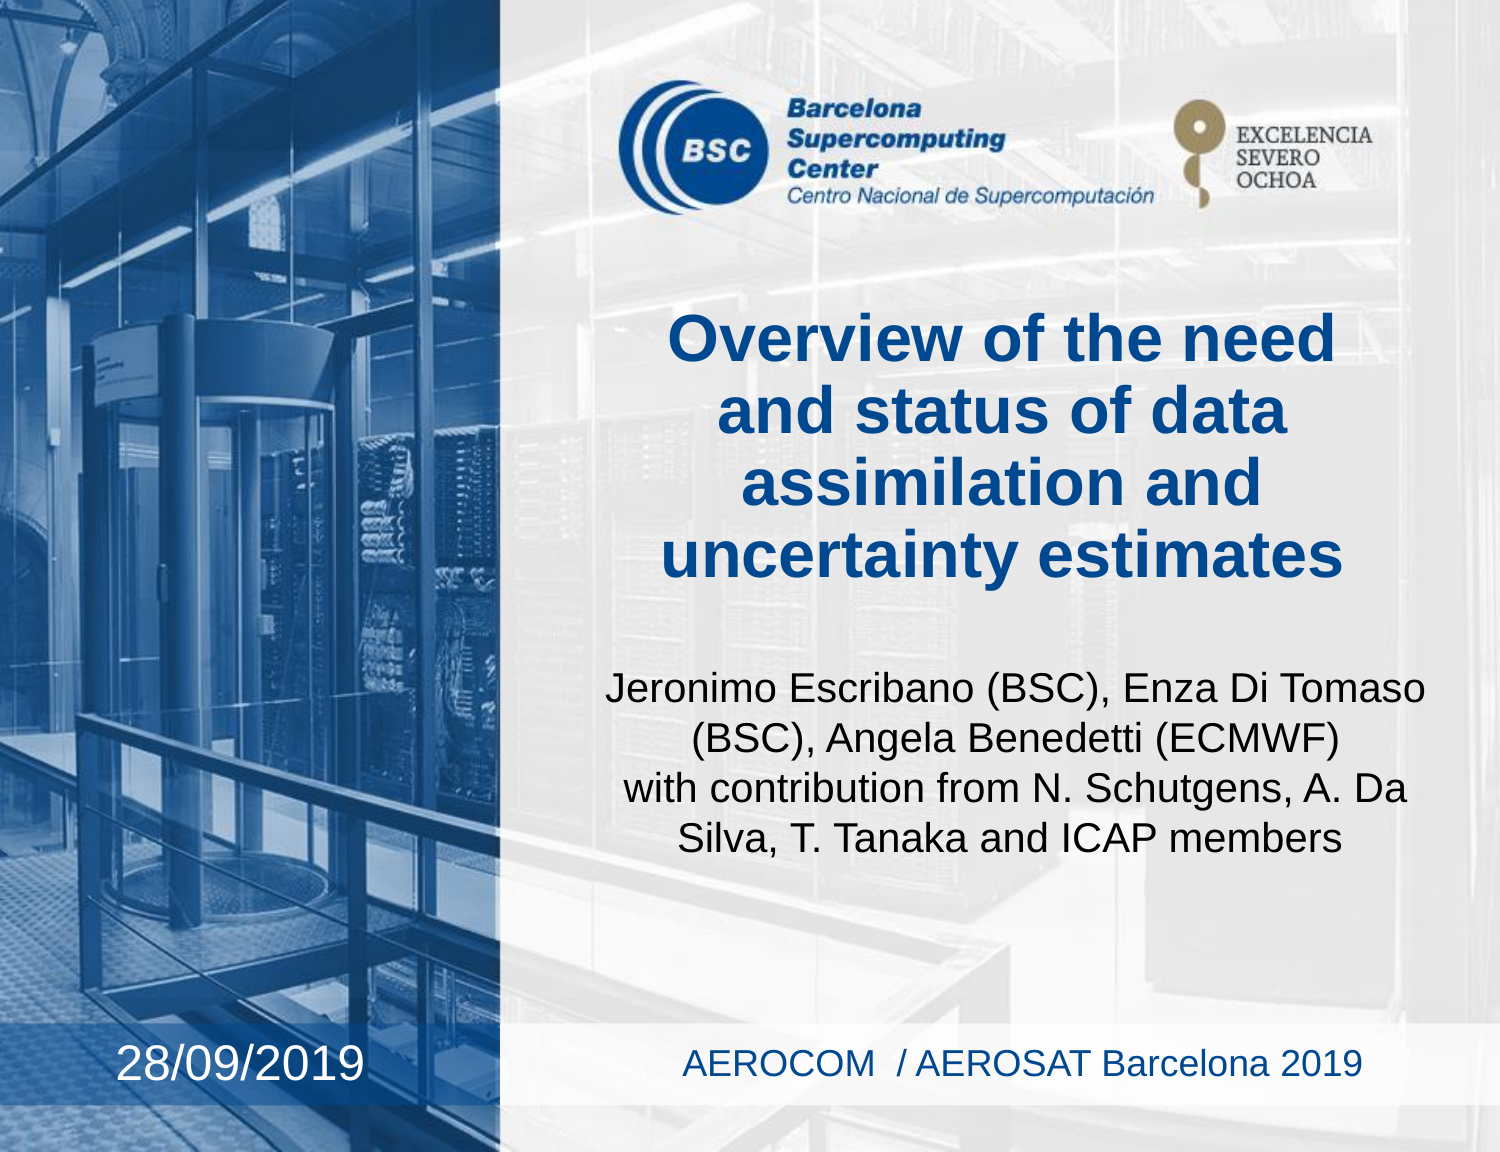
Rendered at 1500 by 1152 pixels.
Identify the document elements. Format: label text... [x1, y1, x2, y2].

subtitle Jeronimo Escribano (BSC), Enza Di Tomaso (BSC), Angela Benedetti (ECMWF) with contribution from N. Schutgens, A. Da Silva, T. Tanaka and ICAP members [561, 682, 1471, 841]
title Overview of the need and status of data assimilation and uncertainty estimates [590, 330, 1416, 565]
picture [0, 0, 1500, 1152]
list 28/09/2019 [40, 1023, 441, 1106]
list AEROCOM / AEROSAT Barcelona 2019 [610, 1023, 1436, 1106]
